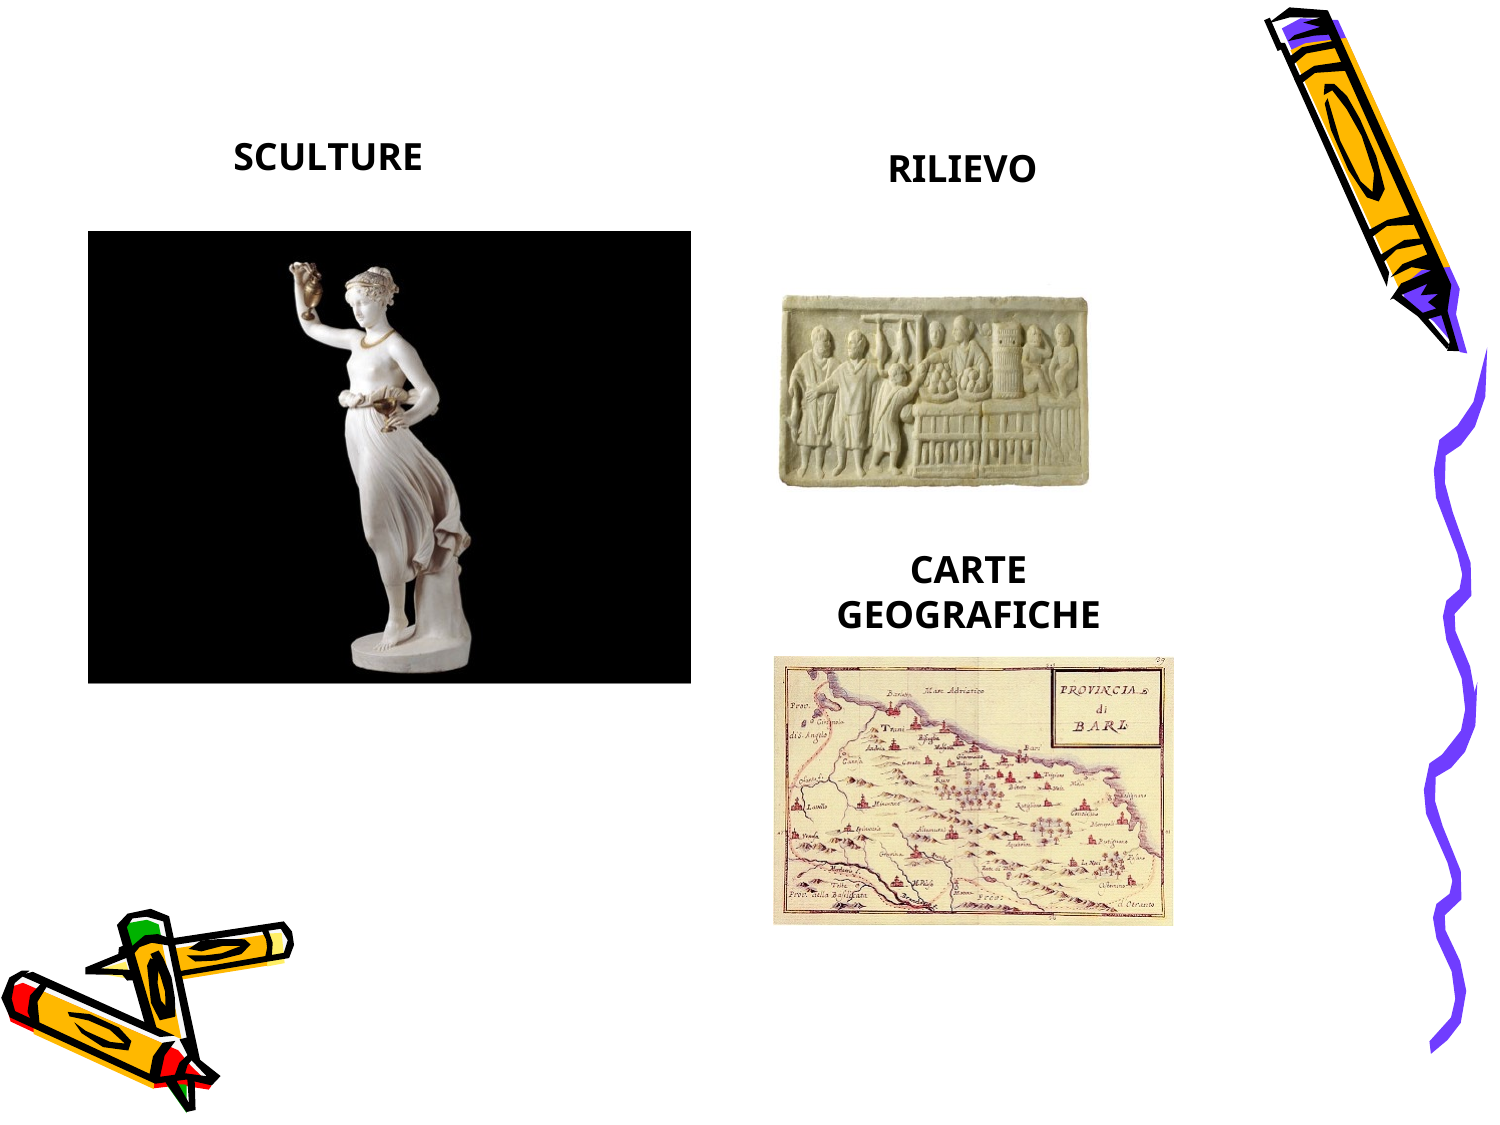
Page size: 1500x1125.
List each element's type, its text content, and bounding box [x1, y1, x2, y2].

text_box RILIEVO [820, 137, 1105, 198]
text_box SCULTURE [218, 125, 502, 186]
picture [773, 656, 1174, 927]
picture [88, 231, 691, 684]
text_box CARTE GEOGRAFICHE [785, 538, 1152, 645]
picture [761, 219, 1105, 538]
